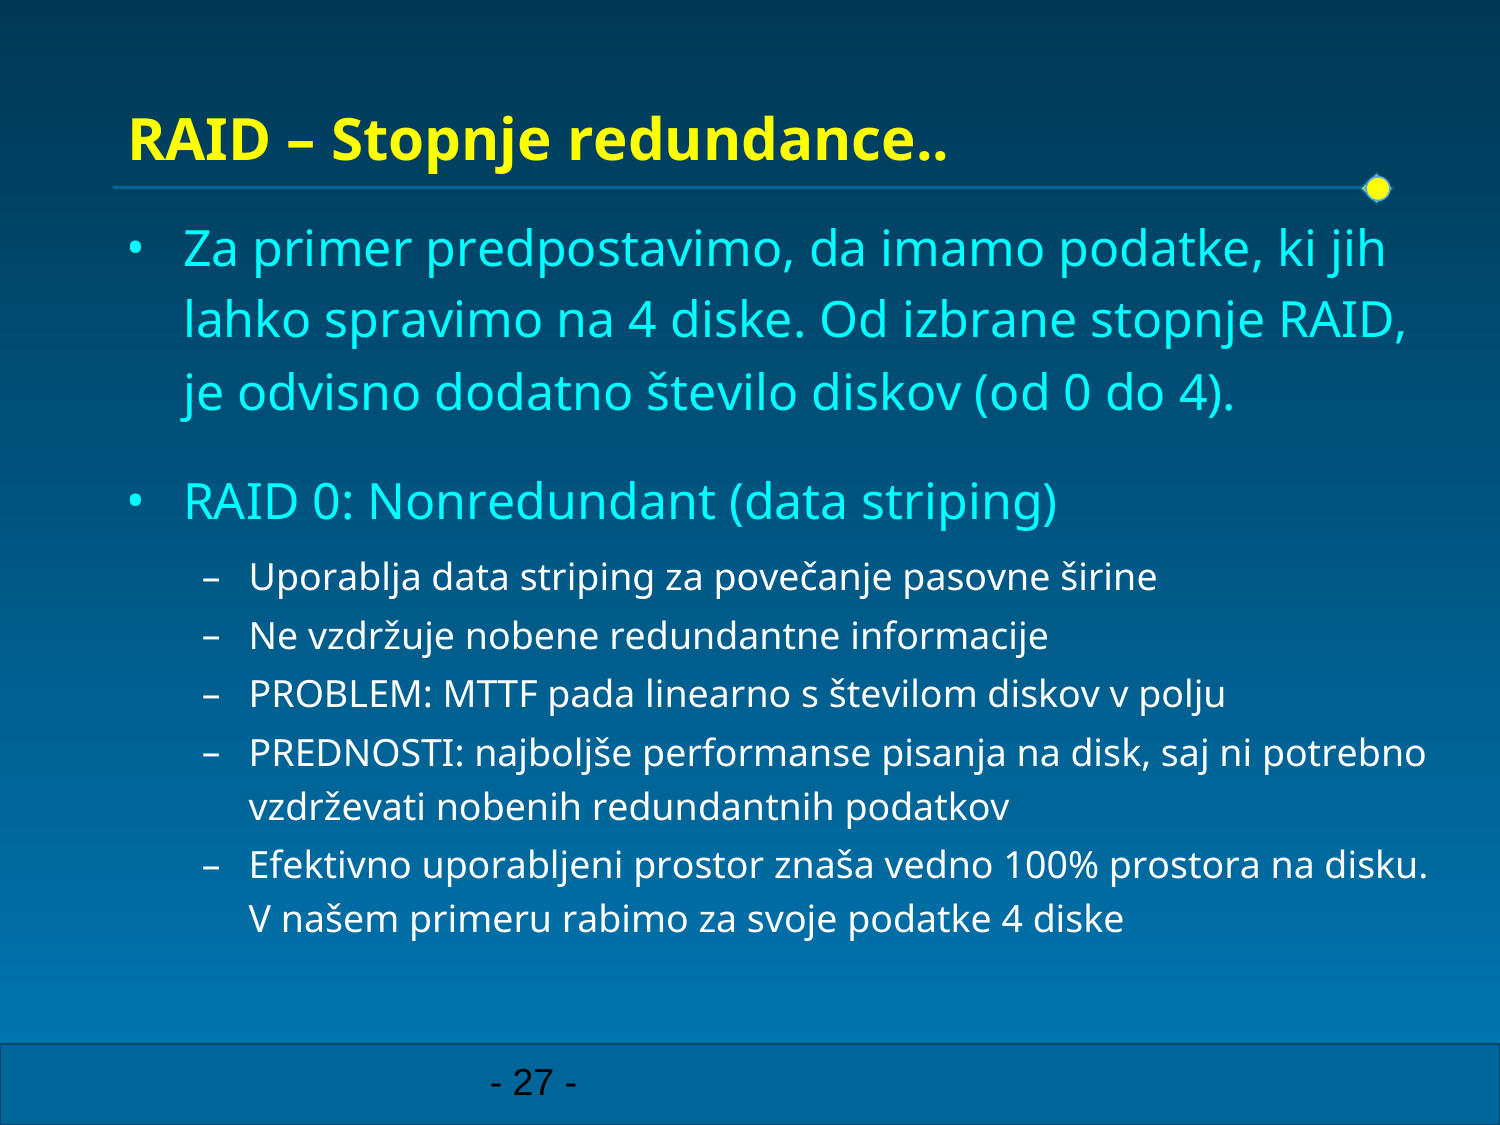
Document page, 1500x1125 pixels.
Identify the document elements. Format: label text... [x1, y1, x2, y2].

list Za primer predpostavimo, da imamo podatke, ki jih lahko spravimo na 4 diske. Od izbrane stopnje RAID, je odvisno dodatno število diskov (od 0 do 4). RAID 0: Nonredundant (data striping) Uporablja data striping za povečanje pasovne širine Ne vzdržuje nobene redundantne informacije PROBLEM: MTTF pada linearno s številom diskov v polju PREDNOSTI: najboljše performanse pisanja na disk, saj ni potrebno vzdrževati nobenih redundantnih podatkov Efektivno uporabljeni prostor znaša vedno 100% prostora na disku. V našem primeru rabimo za svoje podatke 4 diske [112, 196, 1471, 1005]
title RAID – Stopnje redundance.. [112, 94, 1388, 181]
